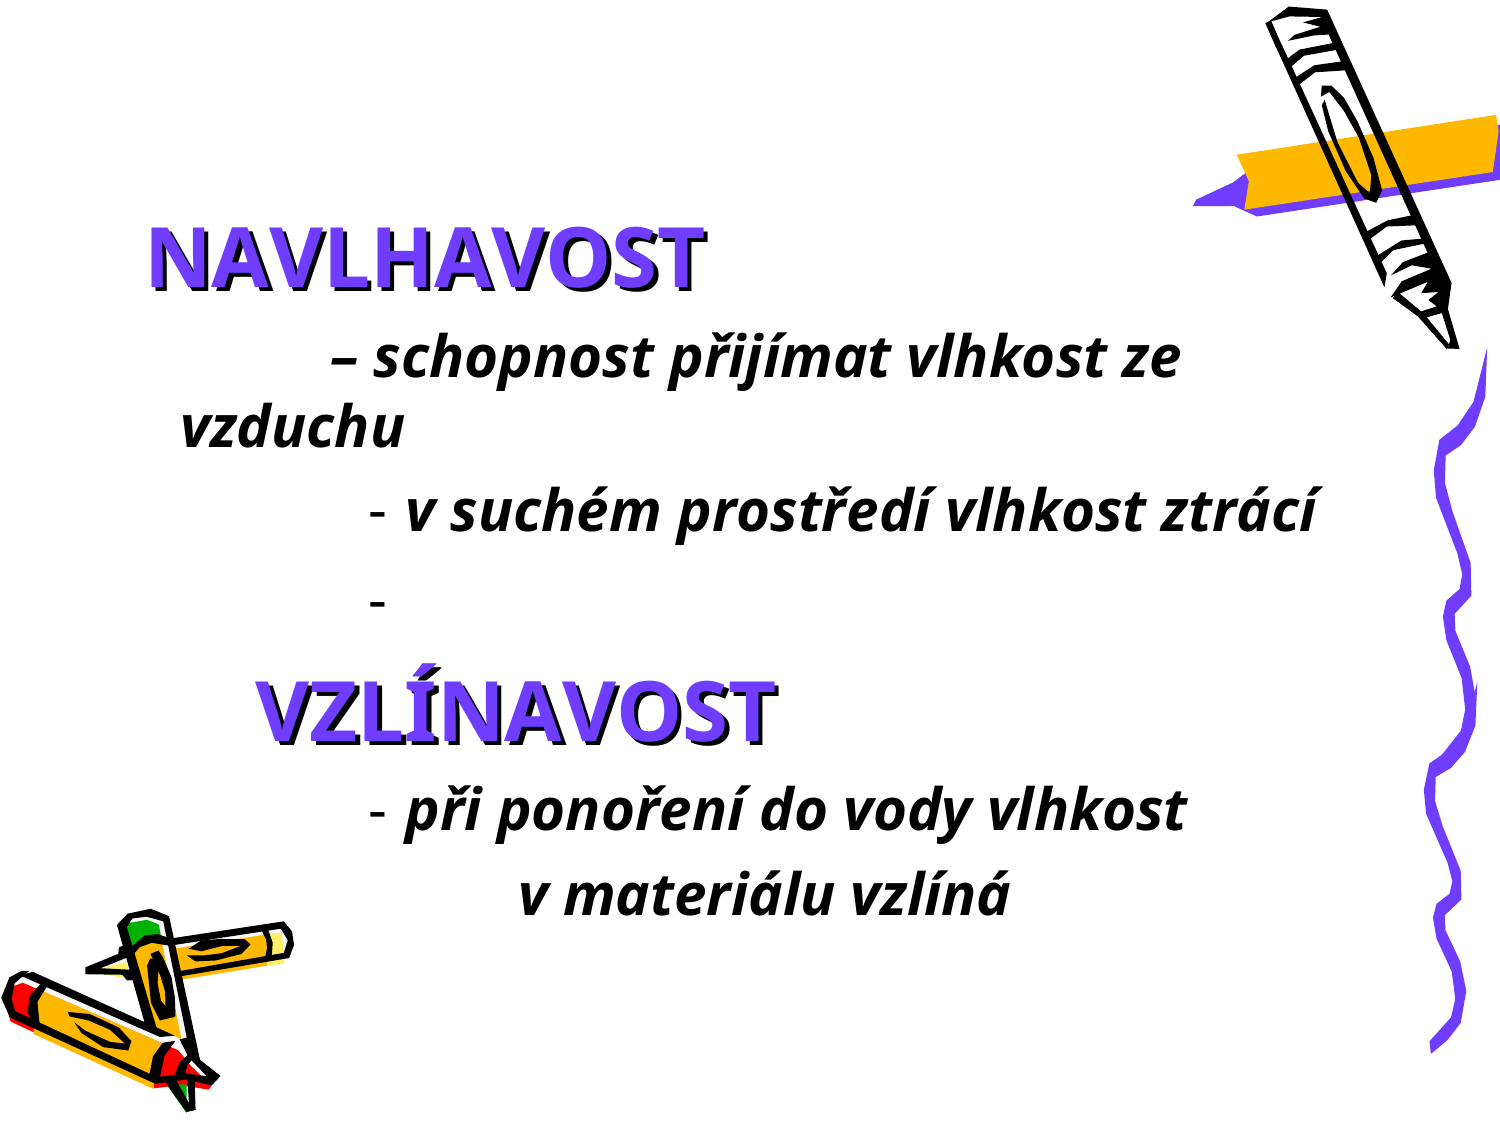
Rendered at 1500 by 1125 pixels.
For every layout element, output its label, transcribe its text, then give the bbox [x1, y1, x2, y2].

title NAVLHAVOST [88, 196, 762, 303]
list – schopnost přijímat vlhkost ze vzduchu v suchém prostředí vlhkost ztrácí VZLÍNAVOST při ponoření do vody vlhkost v materiálu vzlíná [53, 311, 1389, 1059]
